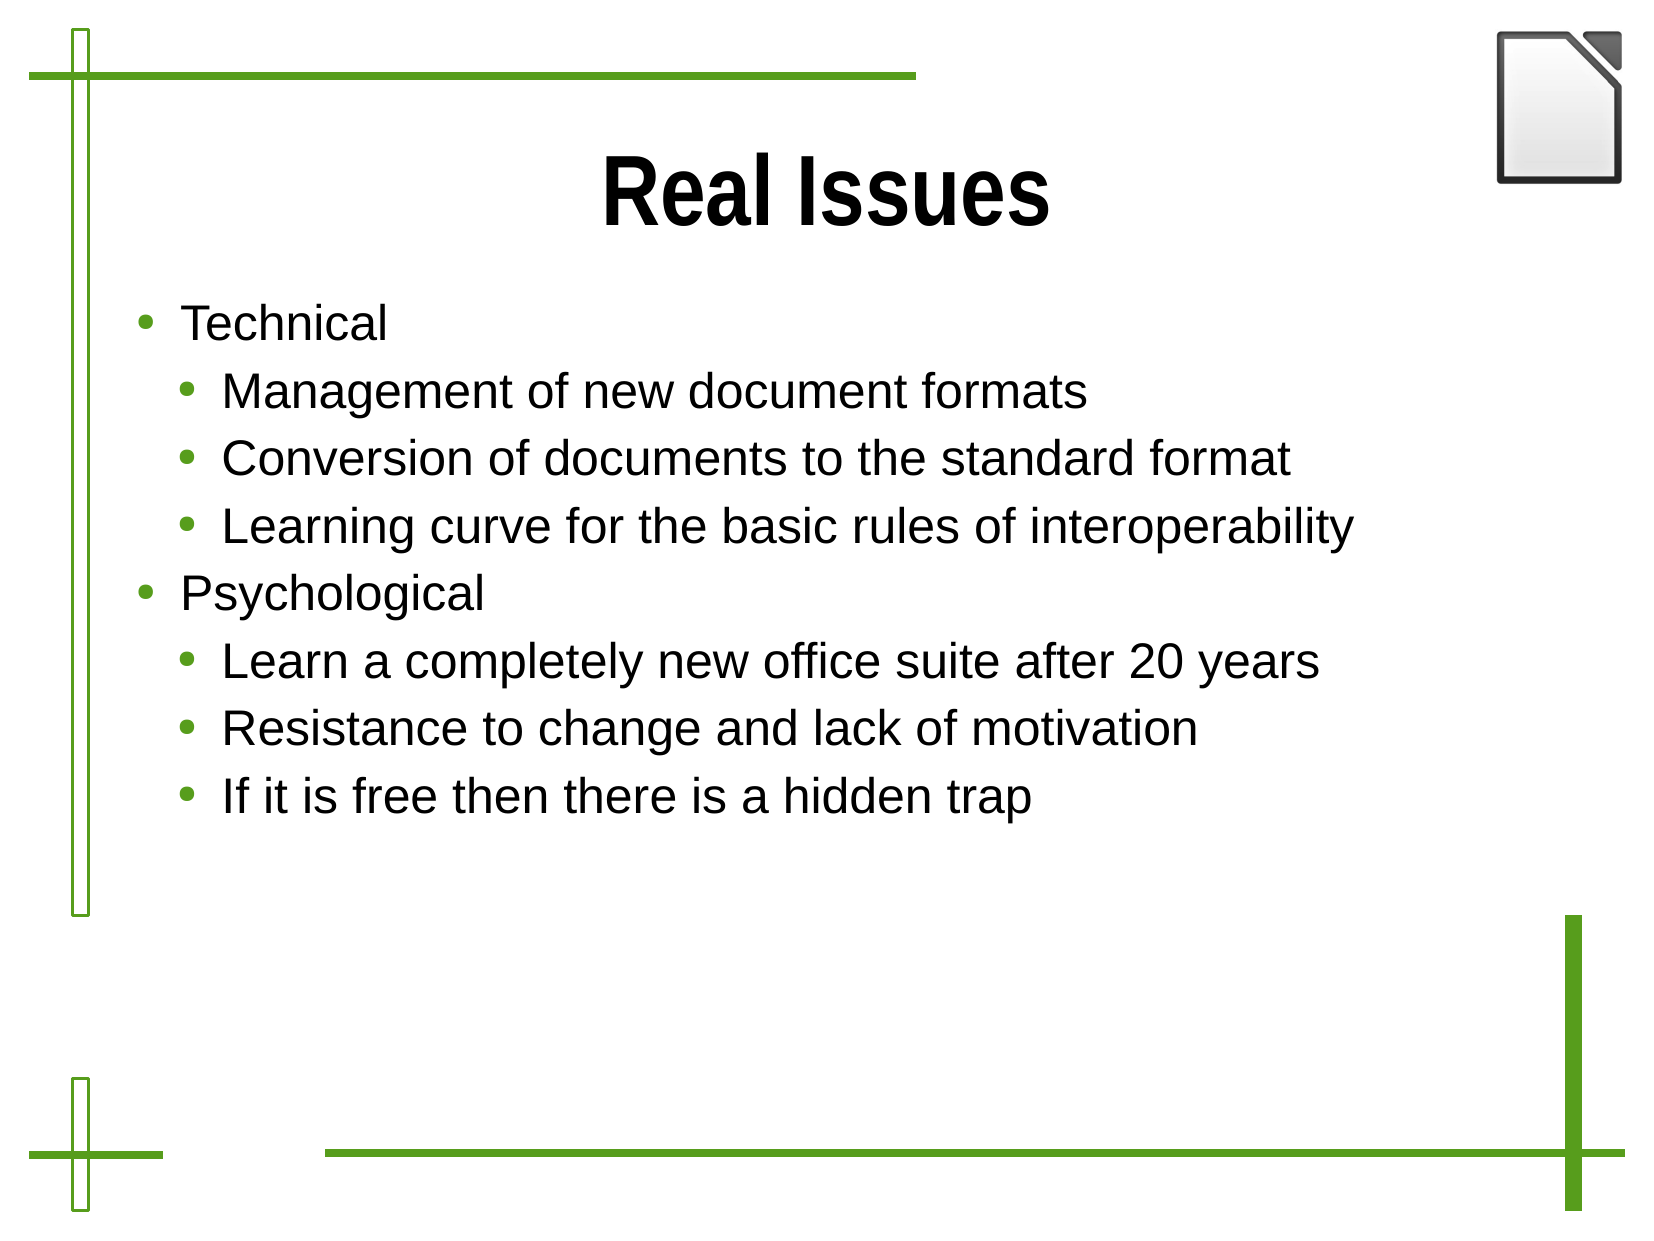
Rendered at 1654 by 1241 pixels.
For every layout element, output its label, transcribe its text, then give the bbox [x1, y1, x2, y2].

list Technical Management of new document formats Conversion of documents to the standard format Learning curve for the basic rules of interoperability Psychological Learn a completely new office suite after 20 years Resistance to change and lack of motivation If it is free then there is a hidden trap [118, 295, 1536, 1123]
title Real Issues [118, 118, 1536, 260]
picture [1494, 29, 1624, 186]
